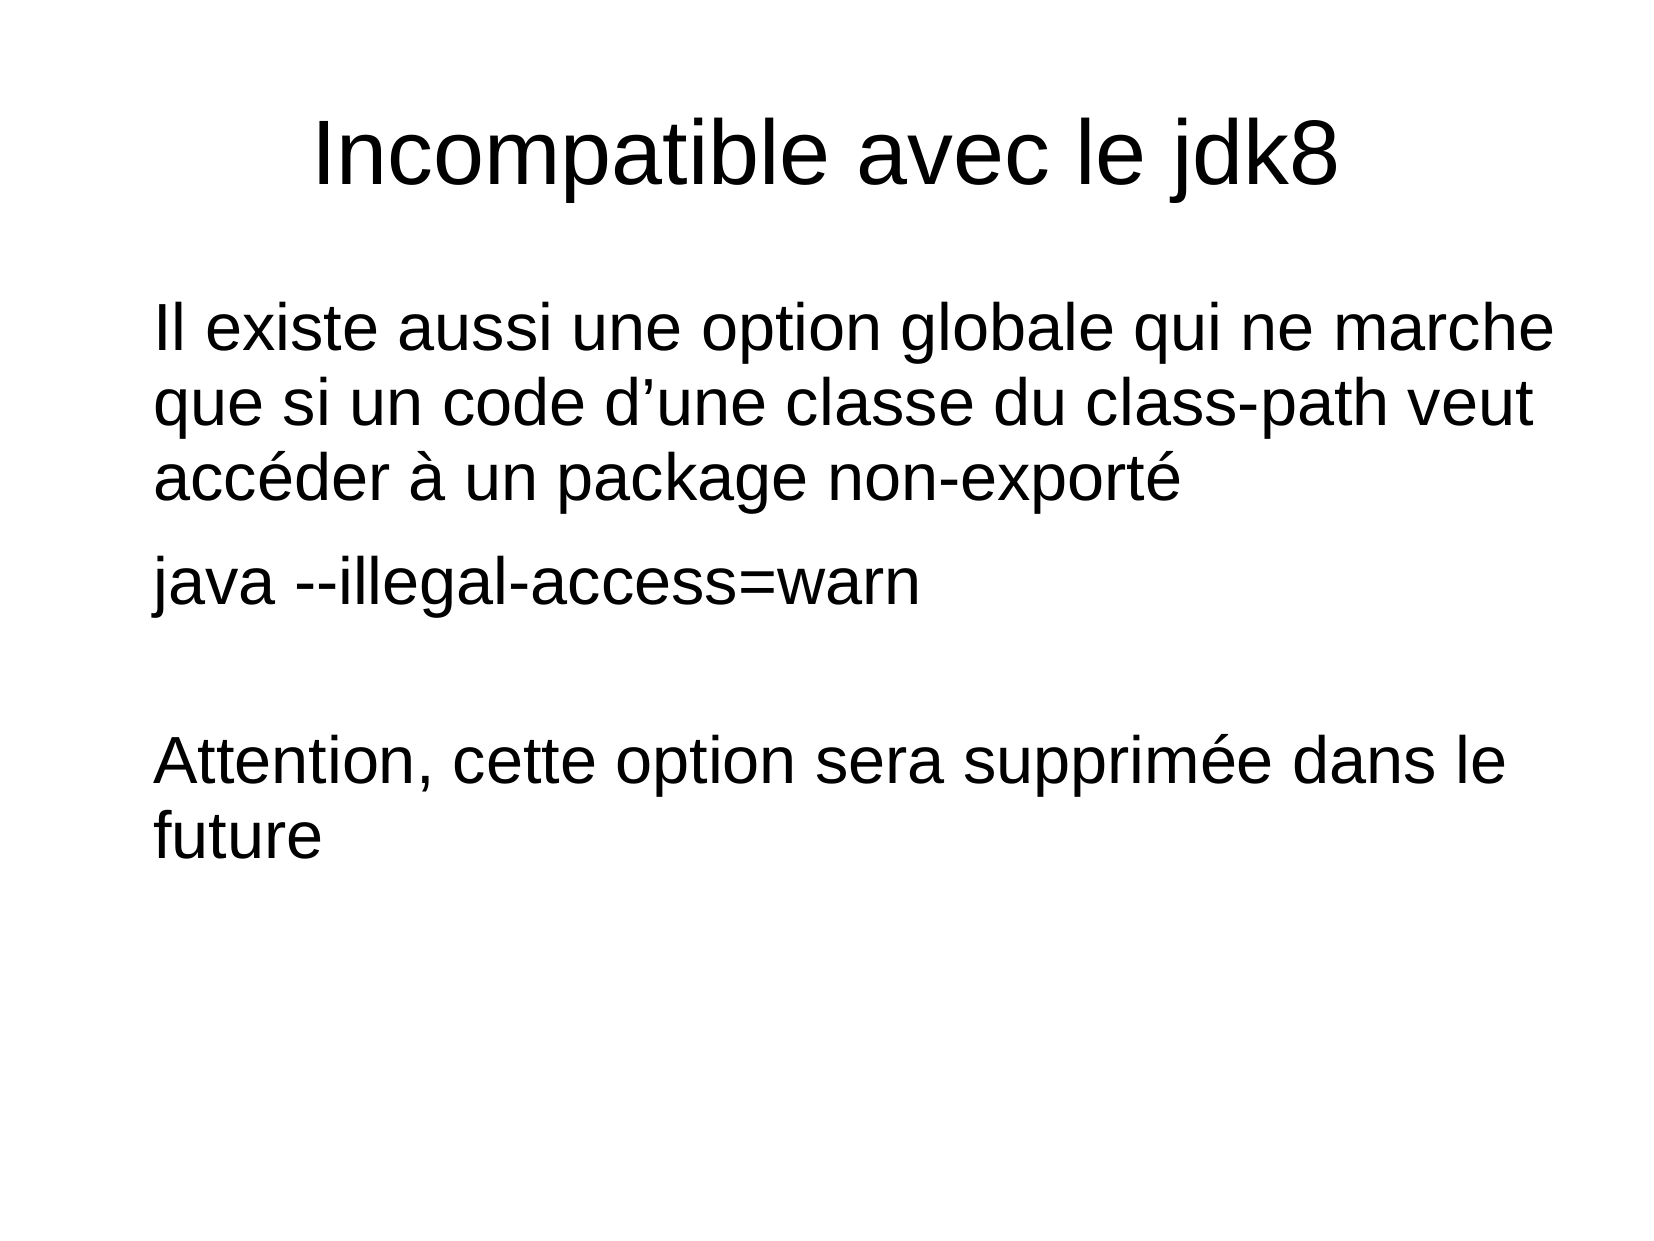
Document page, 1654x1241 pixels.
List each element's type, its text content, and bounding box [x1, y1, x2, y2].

list Il existe aussi une option globale qui ne marche que si un code d’une classe du class-path veut accéder à un package non-exporté java --illegal-access=warn Attention, cette option sera supprimée dans le future [82, 290, 1571, 1010]
title Incompatible avec le jdk8 [82, 49, 1571, 257]
